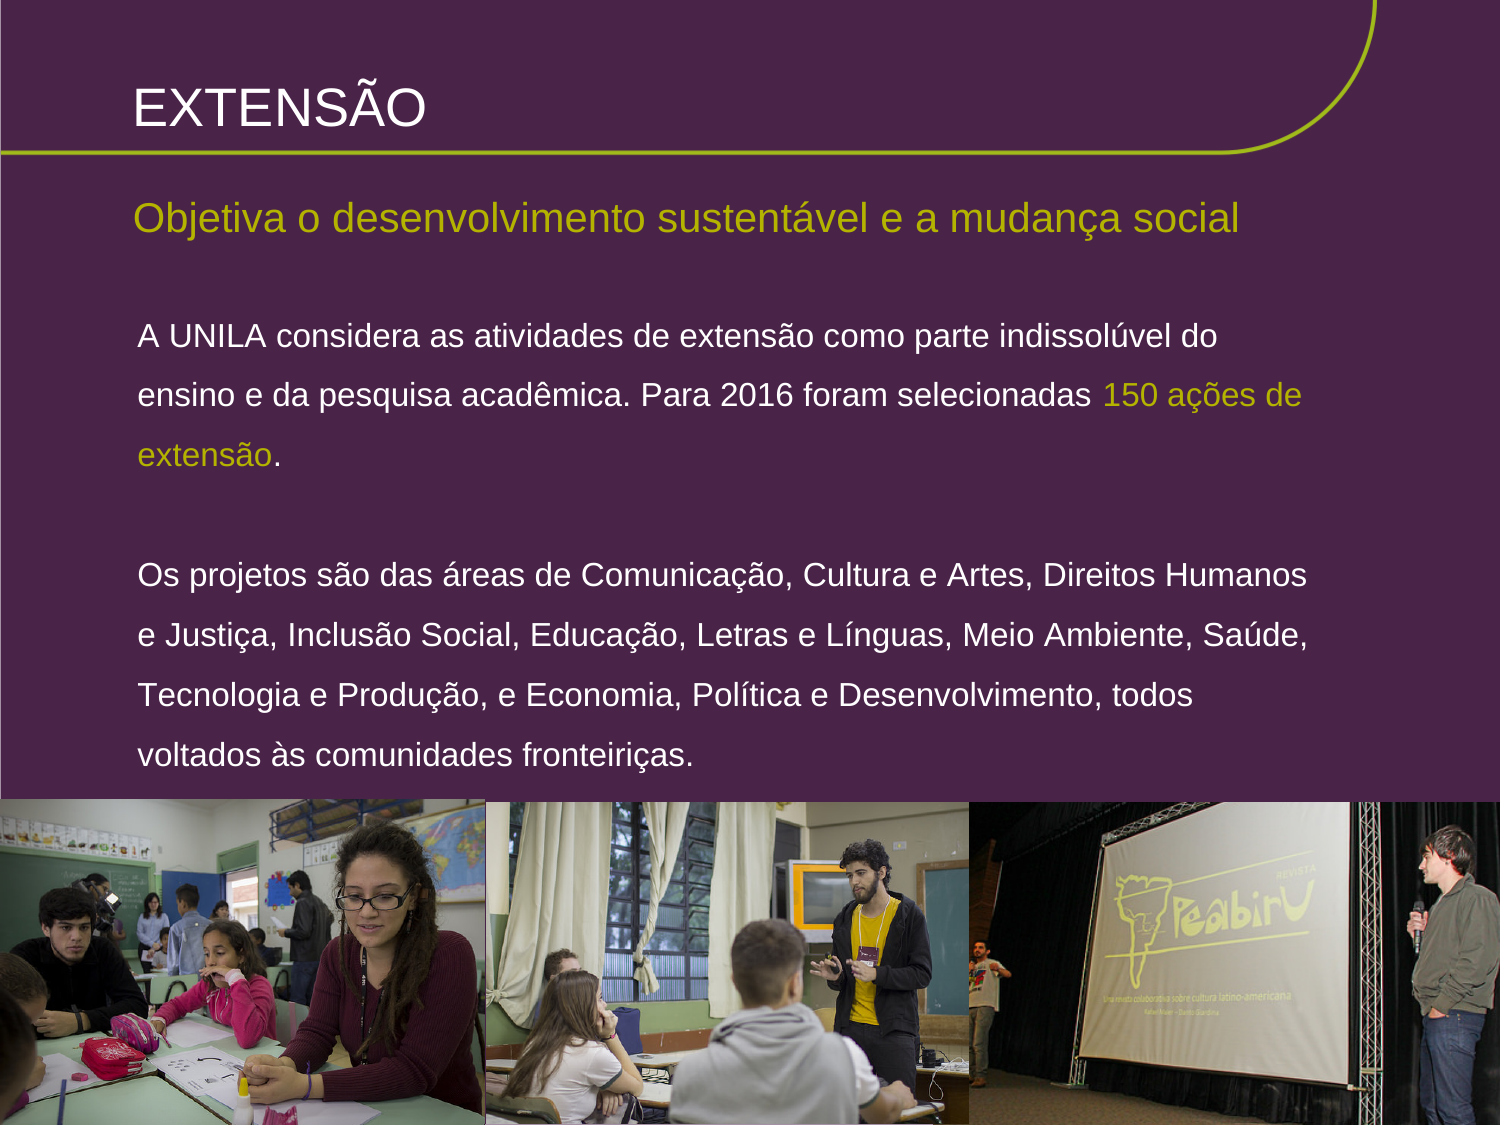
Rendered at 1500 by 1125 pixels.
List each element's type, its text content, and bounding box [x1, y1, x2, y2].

text_box EXTENSÃO [117, 64, 1093, 145]
picture [0, 0, 1500, 1125]
text_box A UNILA considera as atividades de extensão como parte indissolúvel do ensino e da pesquisa acadêmica. Para 2016 foram selecionadas 150 ações de extensão. Os projetos são das áreas de Comunicação, Cultura e Artes, Direitos Humanos e Justiça, Inclusão Social, Educação, Letras e Línguas, Meio Ambiente, Saúde, Tecnologia e Produção, e Economia, Política e Desenvolvimento, todos voltados às comunidades fronteiriças. [122, 286, 1335, 781]
text_box Objetiva o desenvolvimento sustentável e a mudança social [118, 183, 1371, 249]
